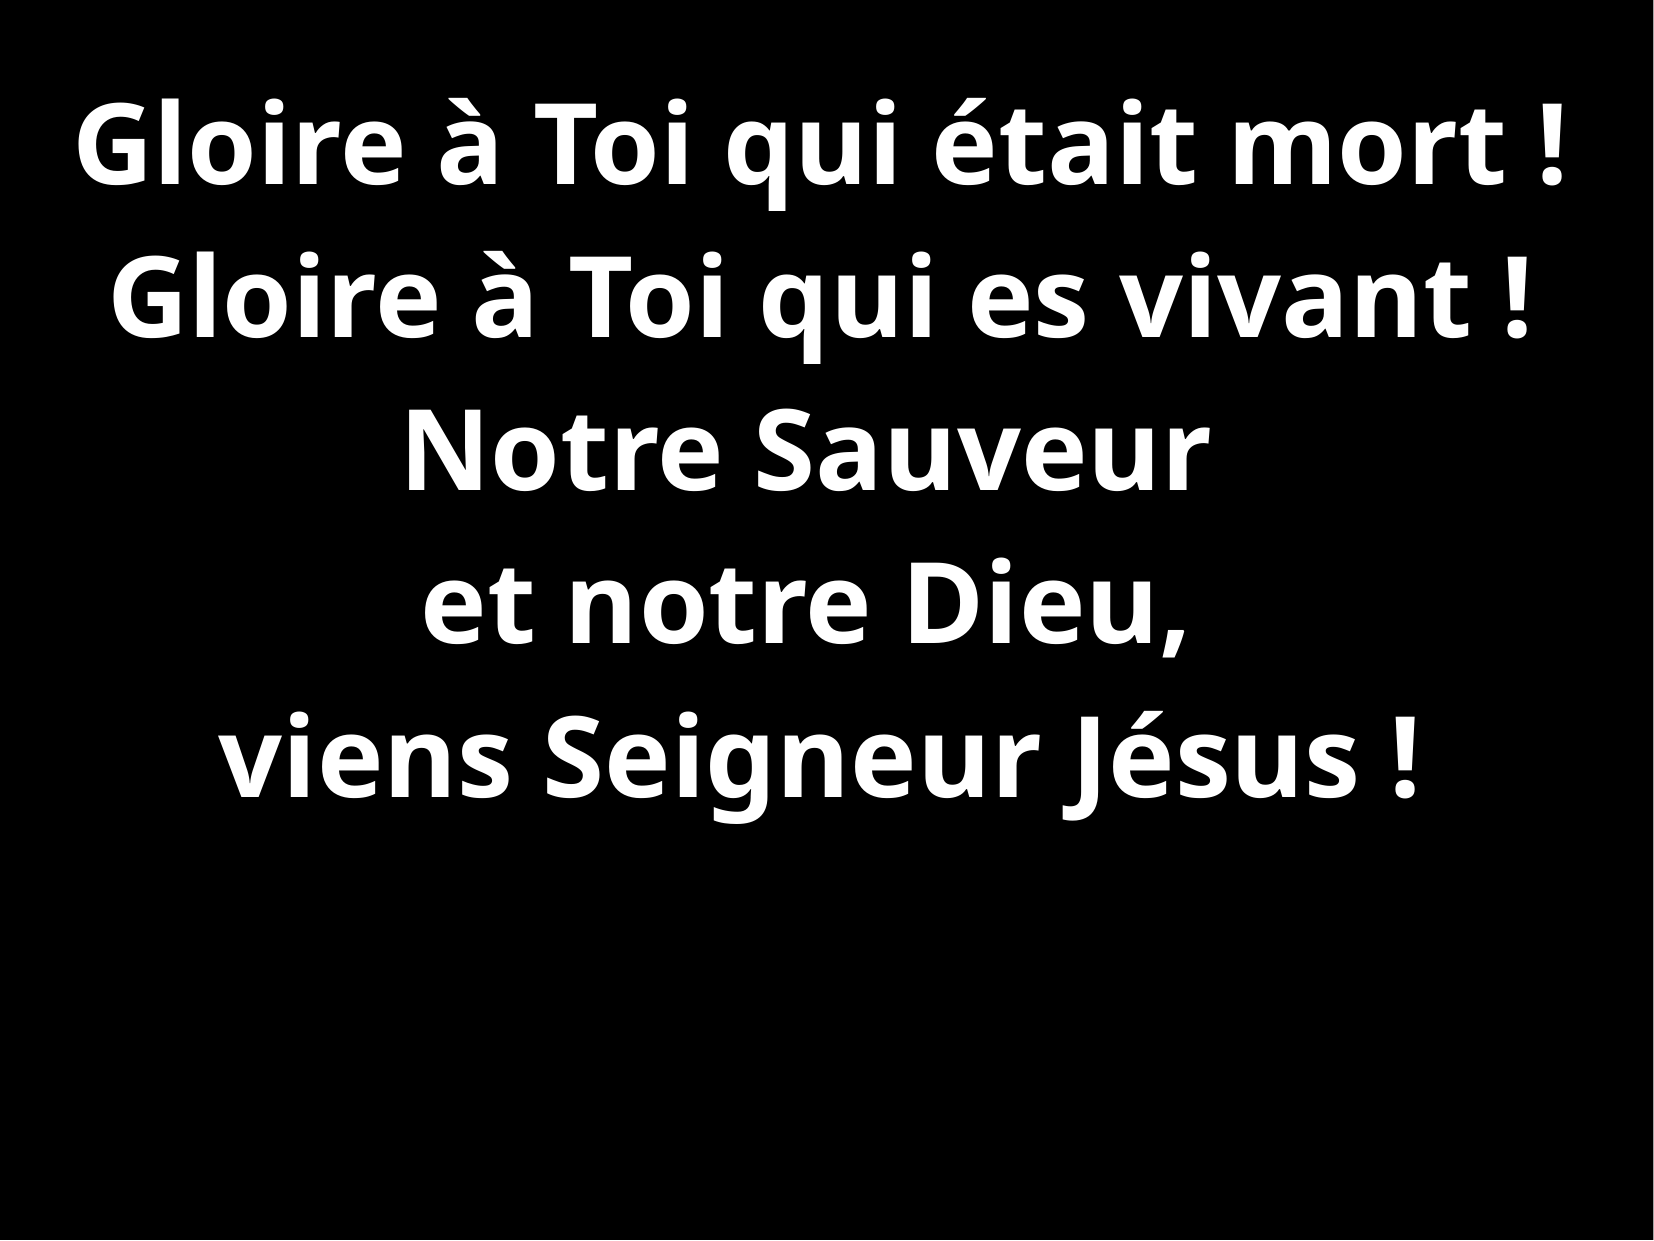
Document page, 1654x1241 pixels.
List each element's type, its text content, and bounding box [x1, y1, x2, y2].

subtitle Gloire à Toi qui était mort ! Gloire à Toi qui es vivant ! Notre Sauveur et notre Dieu, viens Seigneur Jésus ! [35, 43, 1607, 1004]
